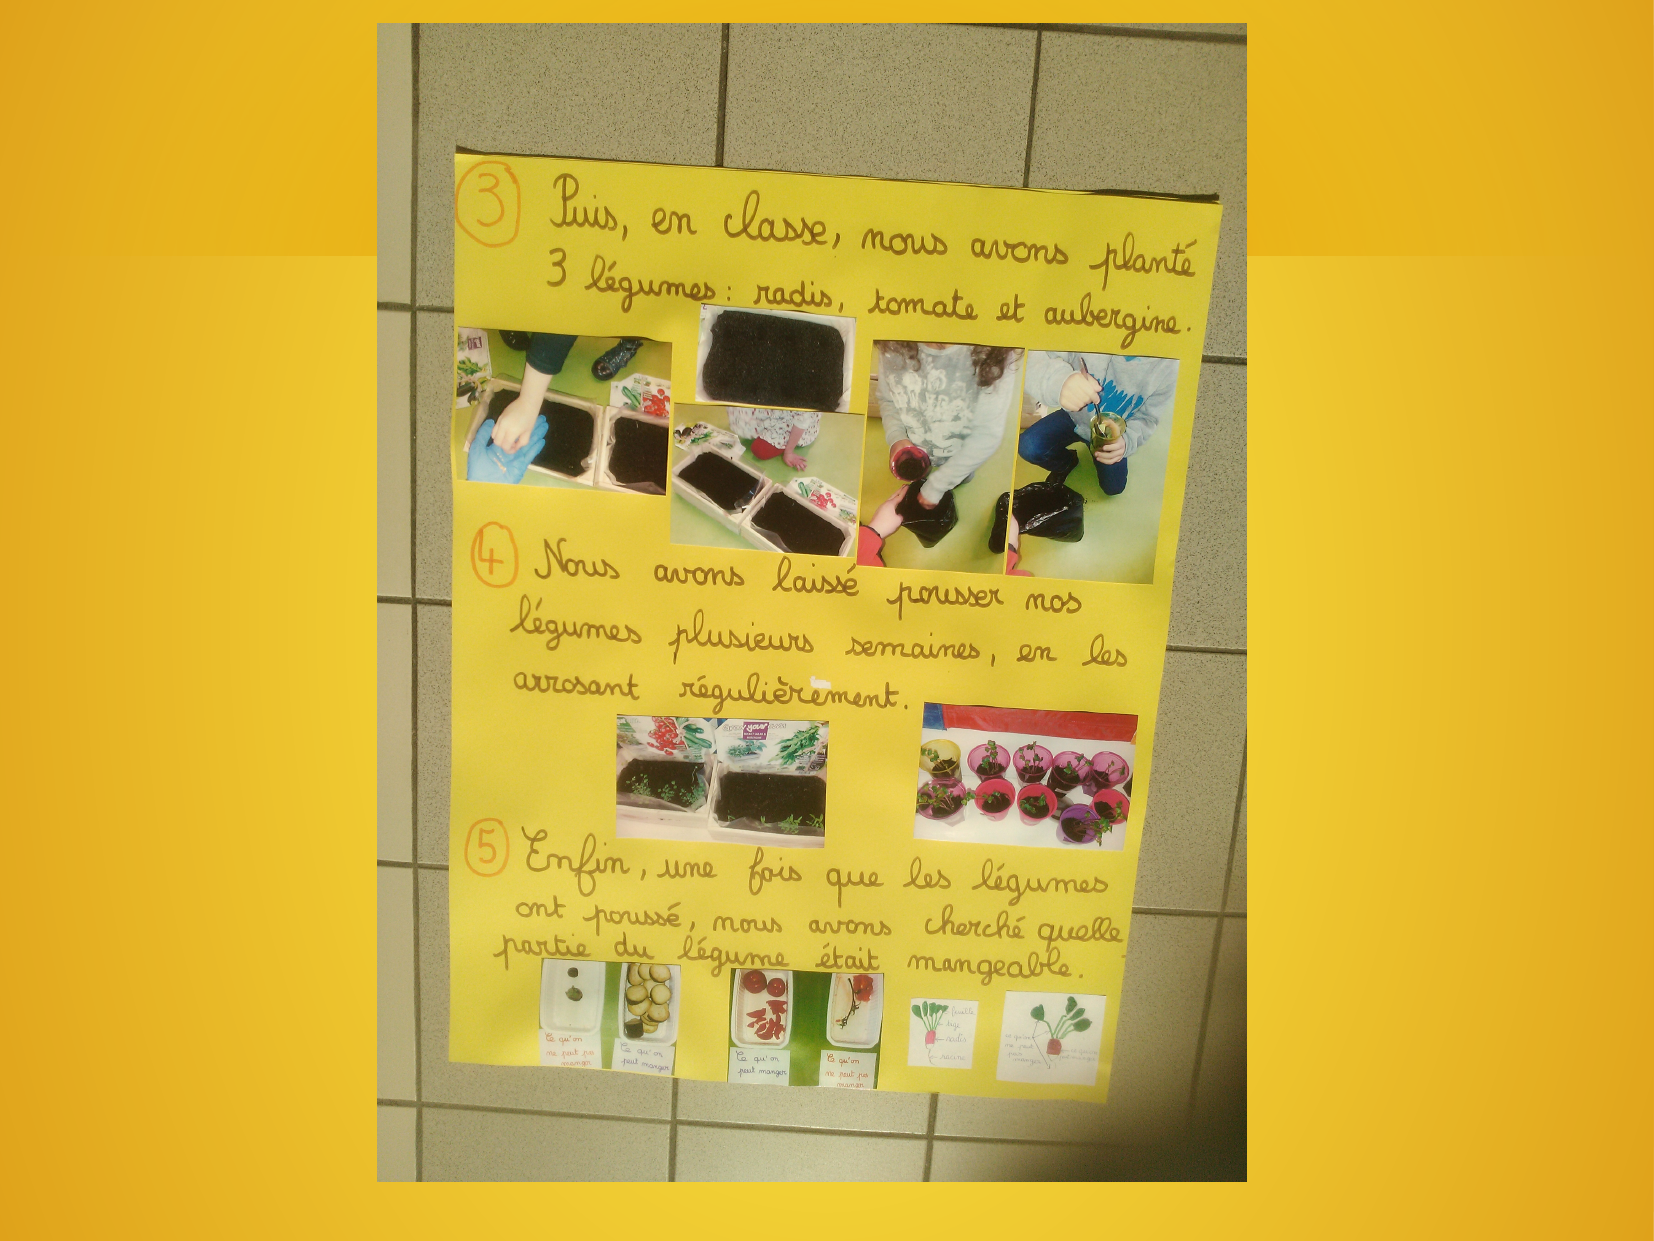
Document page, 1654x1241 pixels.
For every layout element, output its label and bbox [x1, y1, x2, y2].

picture [377, 23, 1247, 1182]
